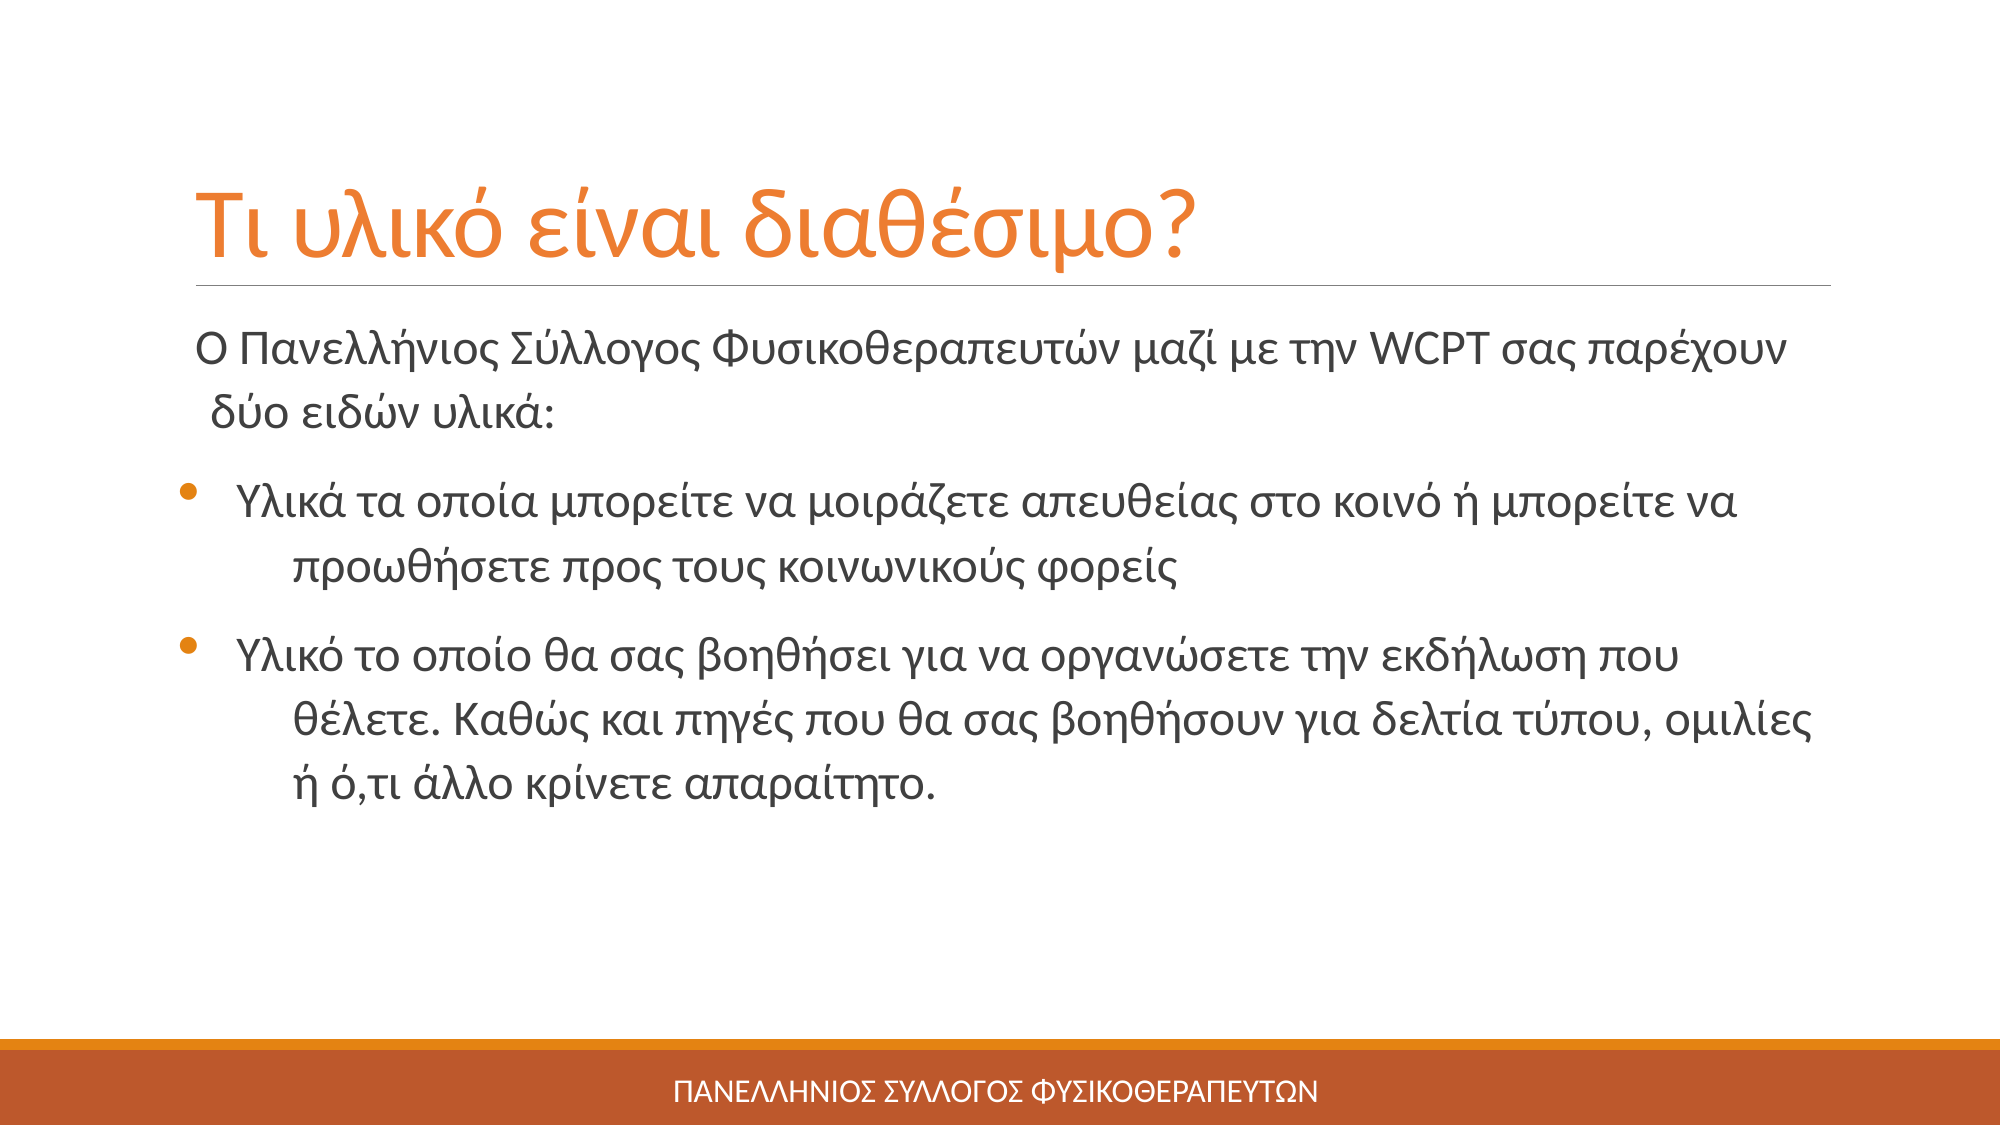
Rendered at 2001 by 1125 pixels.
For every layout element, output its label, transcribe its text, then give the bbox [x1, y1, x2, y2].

list Ο Πανελλήνιος Σύλλογος Φυσικοθεραπευτών μαζί με την WCPT σας παρέχουν δύο ειδών υλικά: Υλικά τα οποία μπορείτε να μοιράζετε απευθείας στο κοινό ή μπορείτε να προωθήσετε προς τους κοινωνικούς φορείς Υλικό το οποίο θα σας βοηθήσει για να οργανώσετε την εκδήλωση που θέλετε. Καθώς και πηγές που θα σας βοηθήσουν για δελτία τύπου, ομιλίες ή ό,τι άλλο κρίνετε απαραίτητο. [180, 302, 1831, 963]
title Τι υλικό είναι διαθέσιμο? [180, 47, 1831, 286]
text_box ΠΑΝΕΛΛΗΝΙΟΣ ΣΥΛΛΟΓΟΣ ΦΥΣΙΚΟΘΕΡΑΠΕΥΤΩΝ [604, 1059, 1396, 1120]
